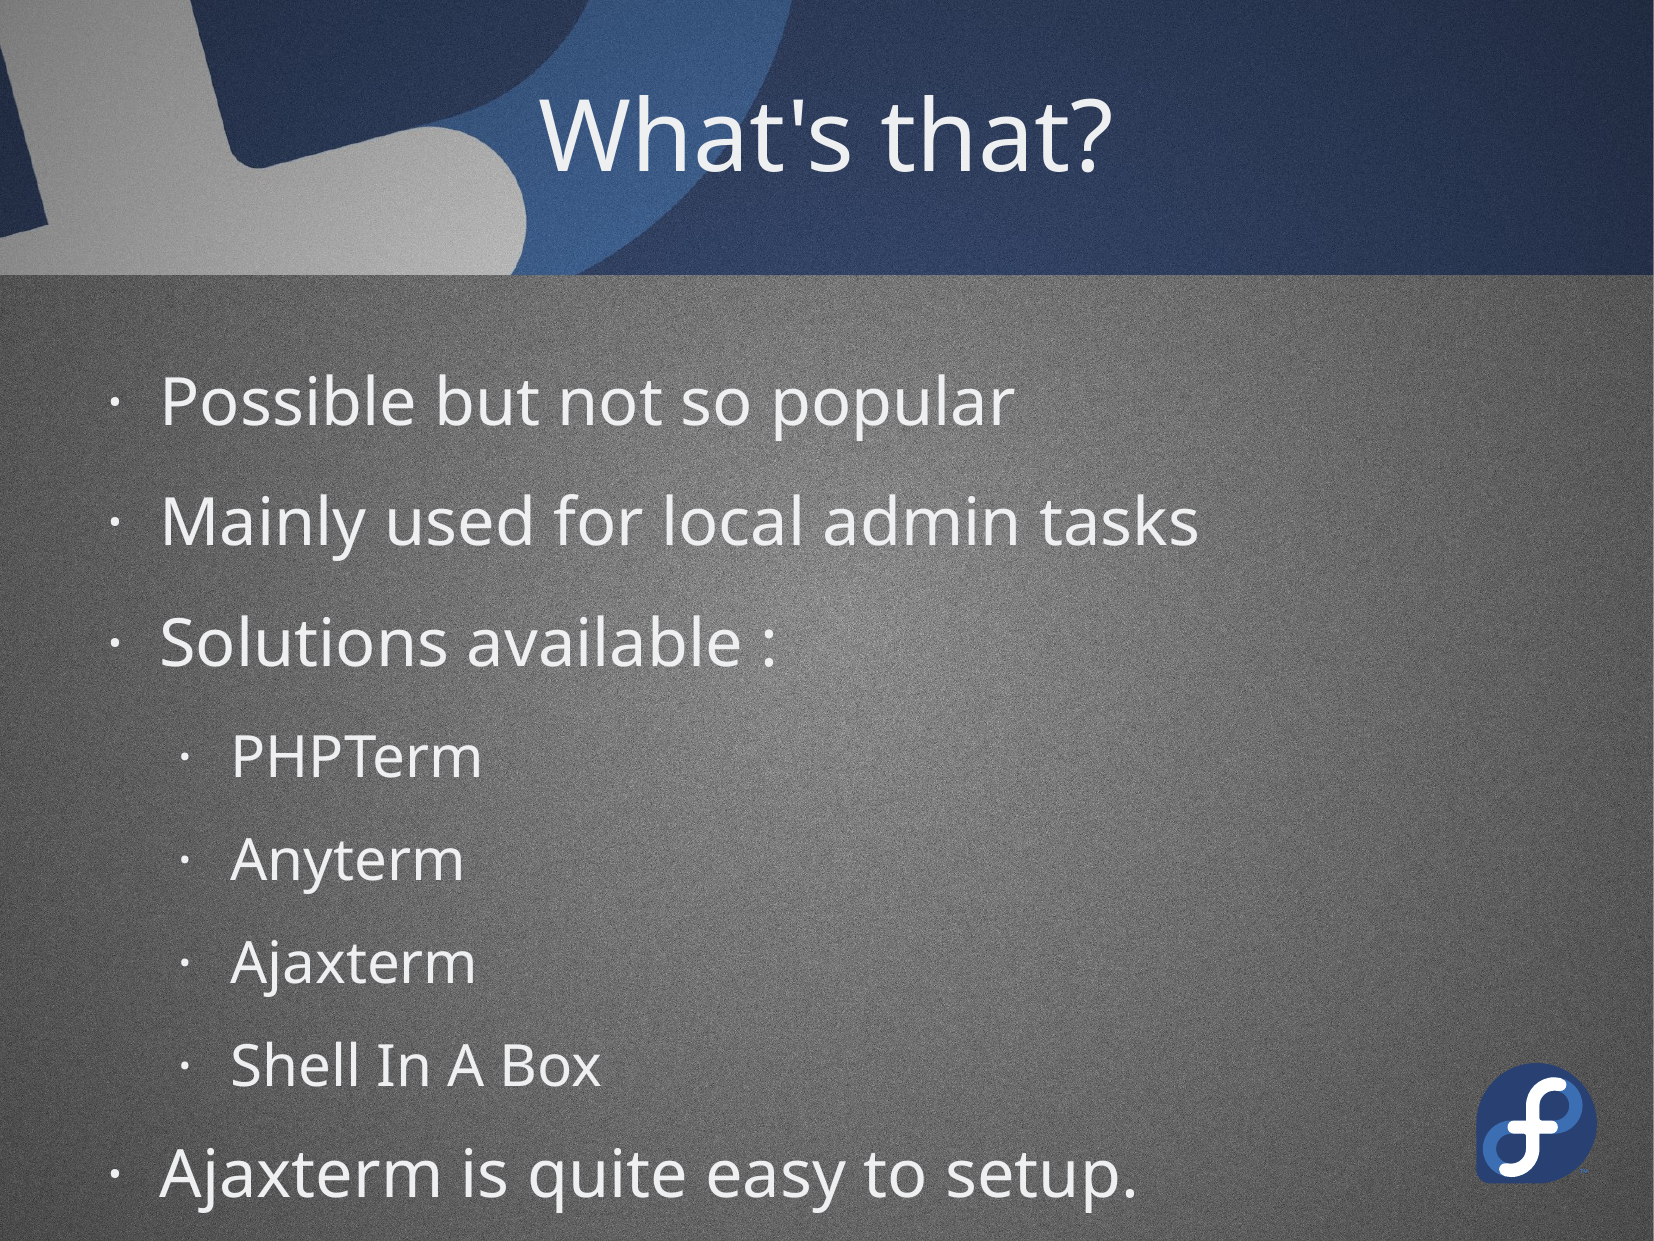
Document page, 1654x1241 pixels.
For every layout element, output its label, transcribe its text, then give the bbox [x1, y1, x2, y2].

list Possible but not so popular Mainly used for local admin tasks Solutions available : PHPTerm Anyterm Ajaxterm Shell In A Box Ajaxterm is quite easy to setup. [88, 354, 1565, 1120]
picture [0, 0, 1654, 1241]
title What's that? [88, 29, 1565, 237]
